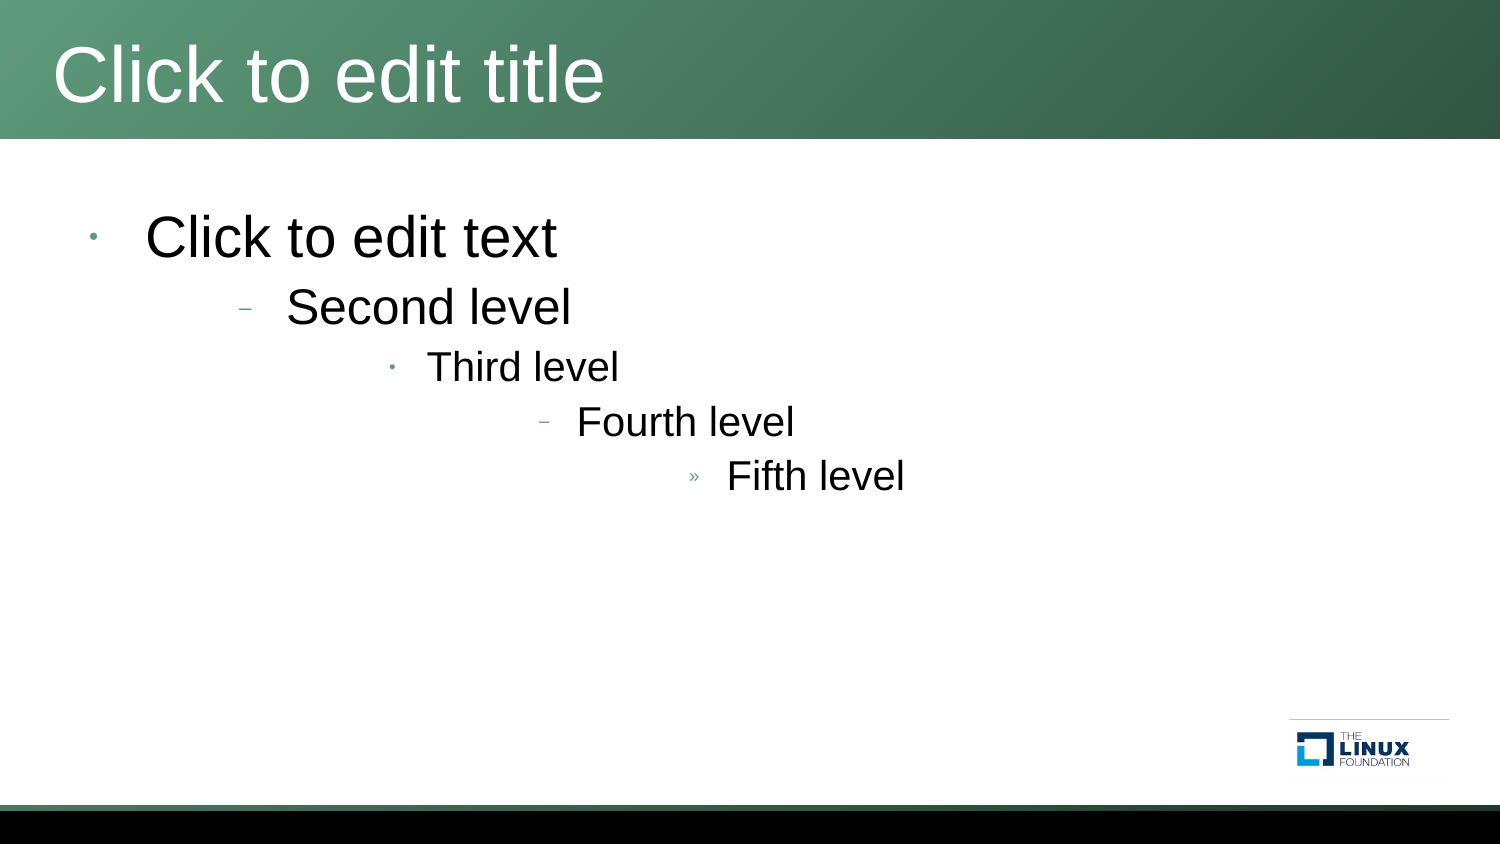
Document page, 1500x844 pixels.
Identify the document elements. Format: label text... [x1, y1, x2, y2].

title Click to edit title [37, 9, 1414, 141]
list Click to edit text Second level Third level Fourth level Fifth level [74, 196, 1269, 754]
